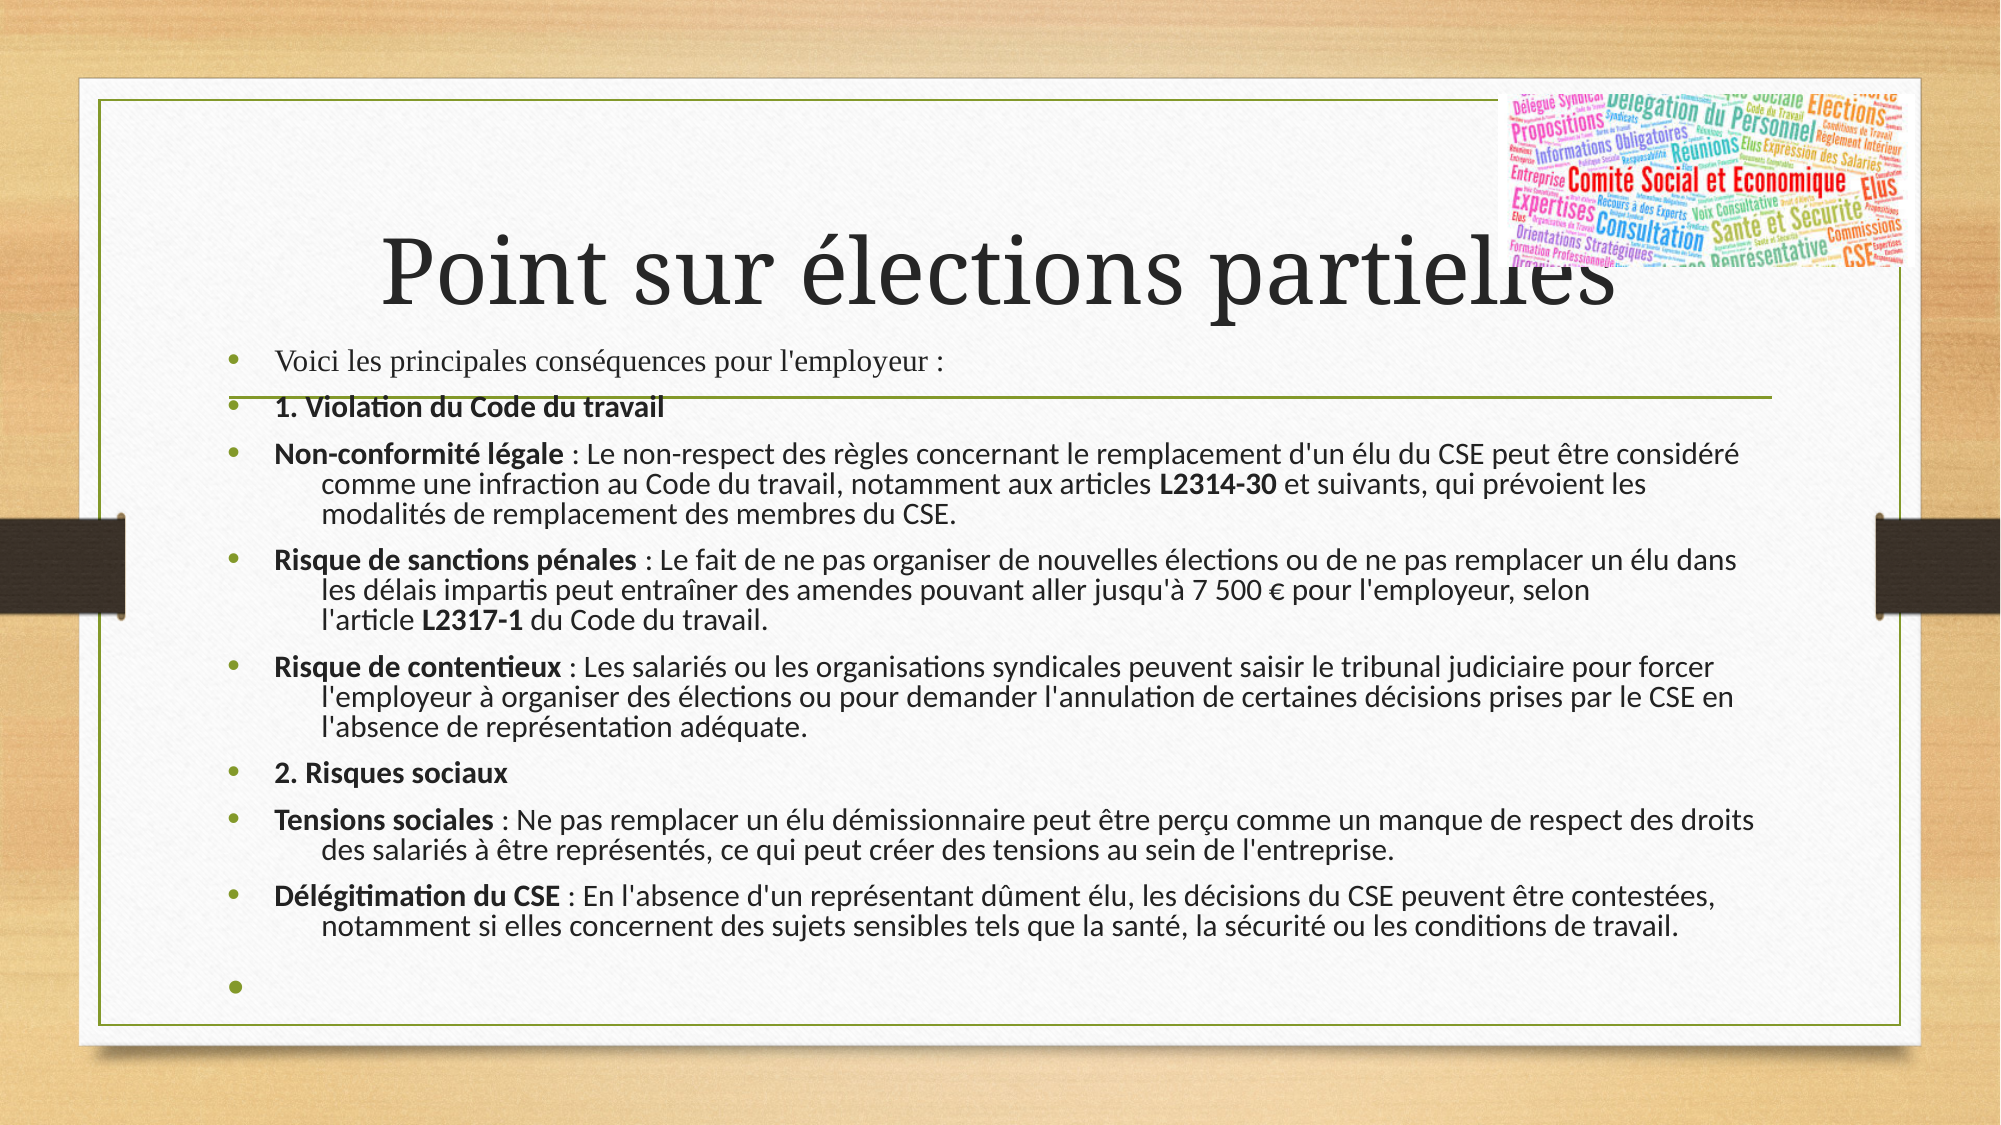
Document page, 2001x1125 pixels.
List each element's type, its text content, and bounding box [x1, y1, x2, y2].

title Point sur élections partielles [212, 161, 1788, 339]
picture [1498, 94, 1915, 267]
list Voici les principales conséquences pour l'employeur : 1. Violation du Code du travail Non-conformité légale : Le non-respect des règles concernant le remplacement d'un élu du CSE peut être considéré comme une infraction au Code du travail, notamment aux articles L2314-30 et suivants, qui prévoient les modalités de remplacement des membres du CSE. Risque de sanctions pénales : Le fait de ne pas organiser de nouvelles élections ou de ne pas remplacer un élu dans les délais impartis peut entraîner des amendes pouvant aller jusqu'à 7 500 € pour l'employeur, selon l'article L2317-1 du Code du travail. Risque de contentieux : Les salariés ou les organisations syndicales peuvent saisir le tribunal judiciaire pour forcer l'employeur à organiser des élections ou pour demander l'annulation de certaines décisions prises par le CSE en l'absence de représentation adéquate. 2. Risques sociaux Tensions sociales : Ne pas remplacer un élu démissionnaire peut être perçu comme un manque de respect des droits des salariés à être représentés, ce qui peut créer des tensions au sein de l'entreprise. Délégitimation du CSE : En l'absence d'un représentant dûment élu, les décisions du CSE peuvent être contestées, notamment si elles concernent des sujets sensibles tels que la santé, la sécurité ou les conditions de travail. [212, 339, 1788, 1031]
